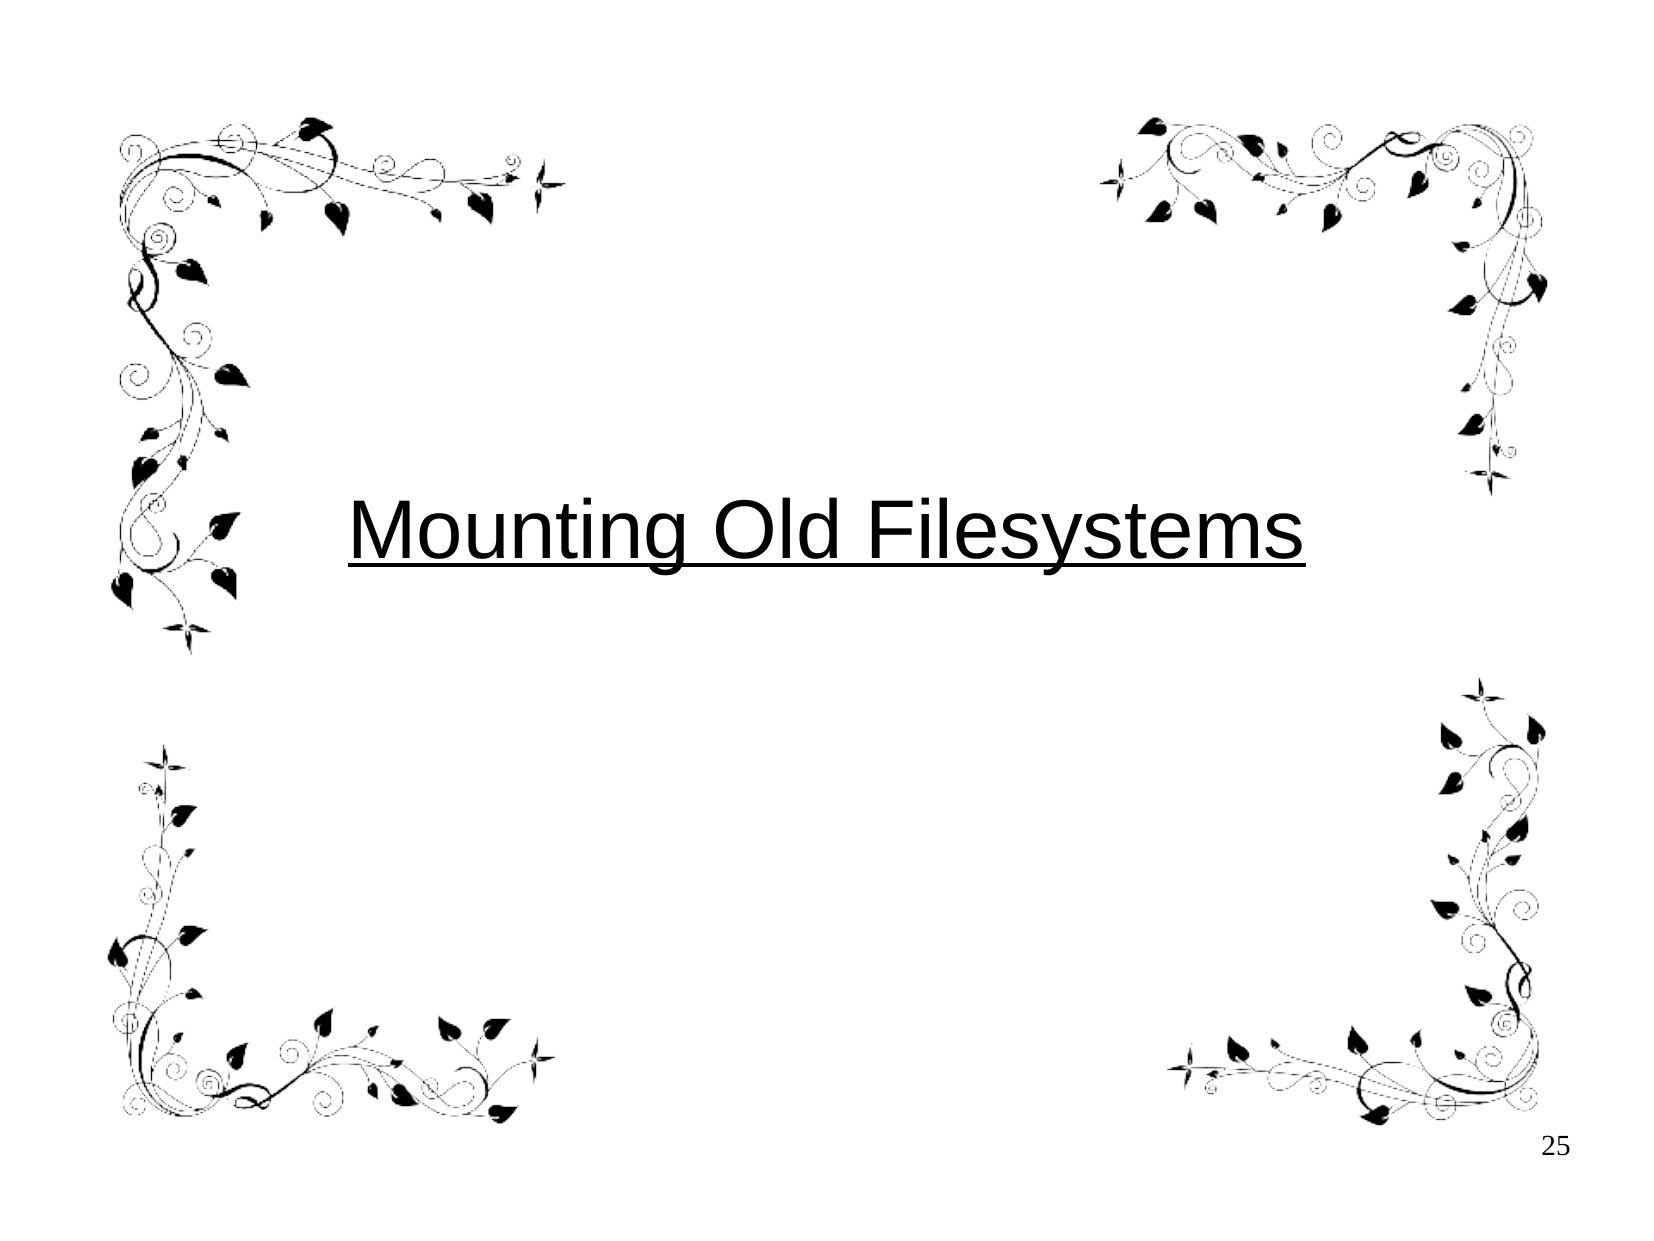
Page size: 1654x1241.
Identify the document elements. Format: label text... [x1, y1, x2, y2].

subtitle Mounting Old Filesystems [82, 49, 1571, 1010]
picture [101, 1010, 1553, 1131]
